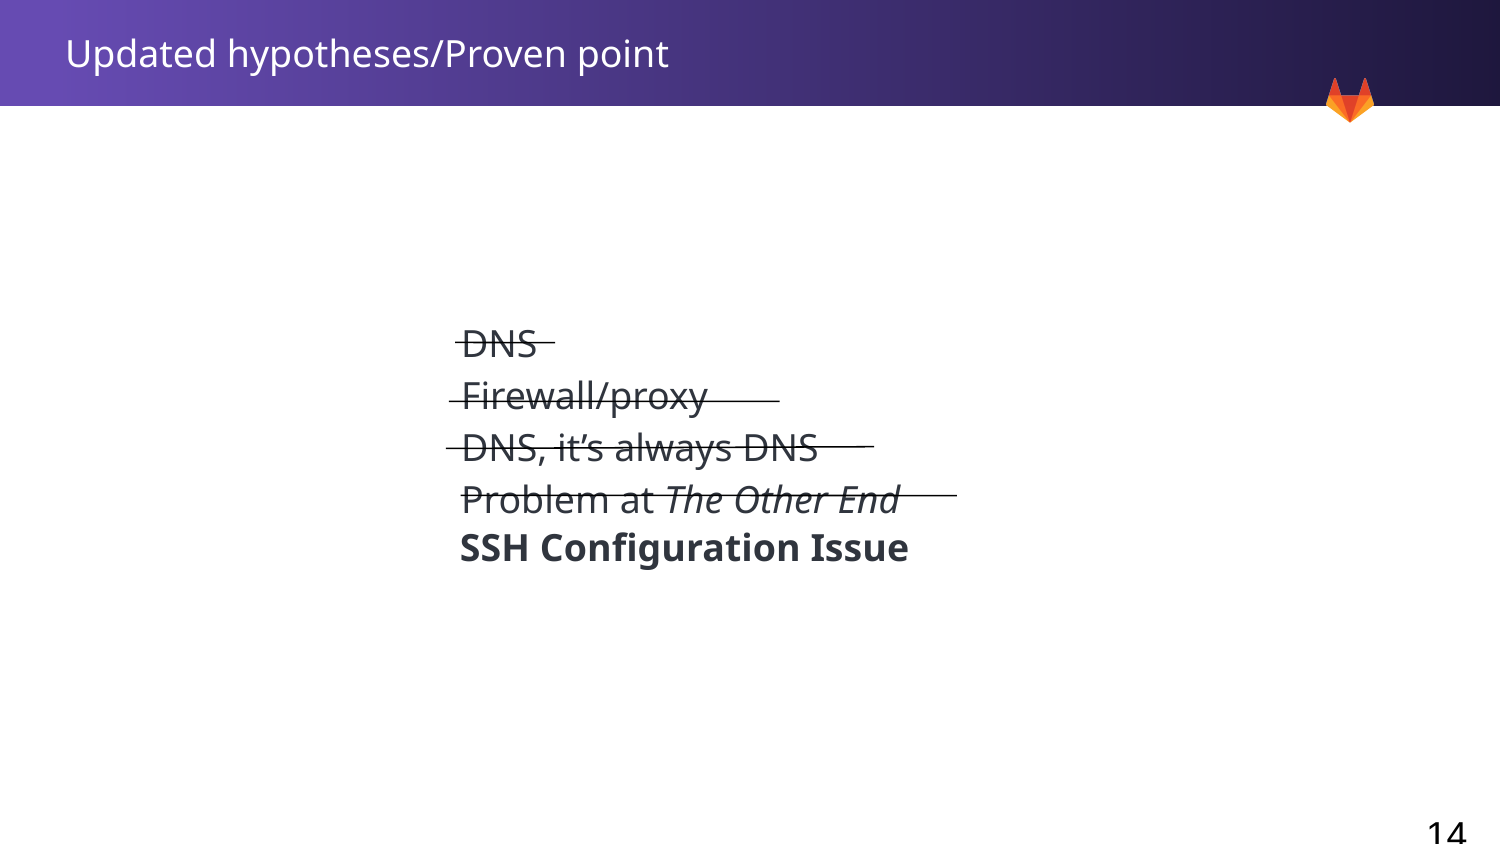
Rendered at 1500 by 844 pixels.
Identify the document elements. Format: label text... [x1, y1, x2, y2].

list DNS Firewall/proxy DNS, it’s always DNS Problem at The Other End [445, 298, 1229, 546]
list SSH Configuration Issue [444, 502, 1228, 749]
picture [1326, 78, 1374, 123]
title Updated hypotheses/Proven point [50, 27, 1298, 77]
